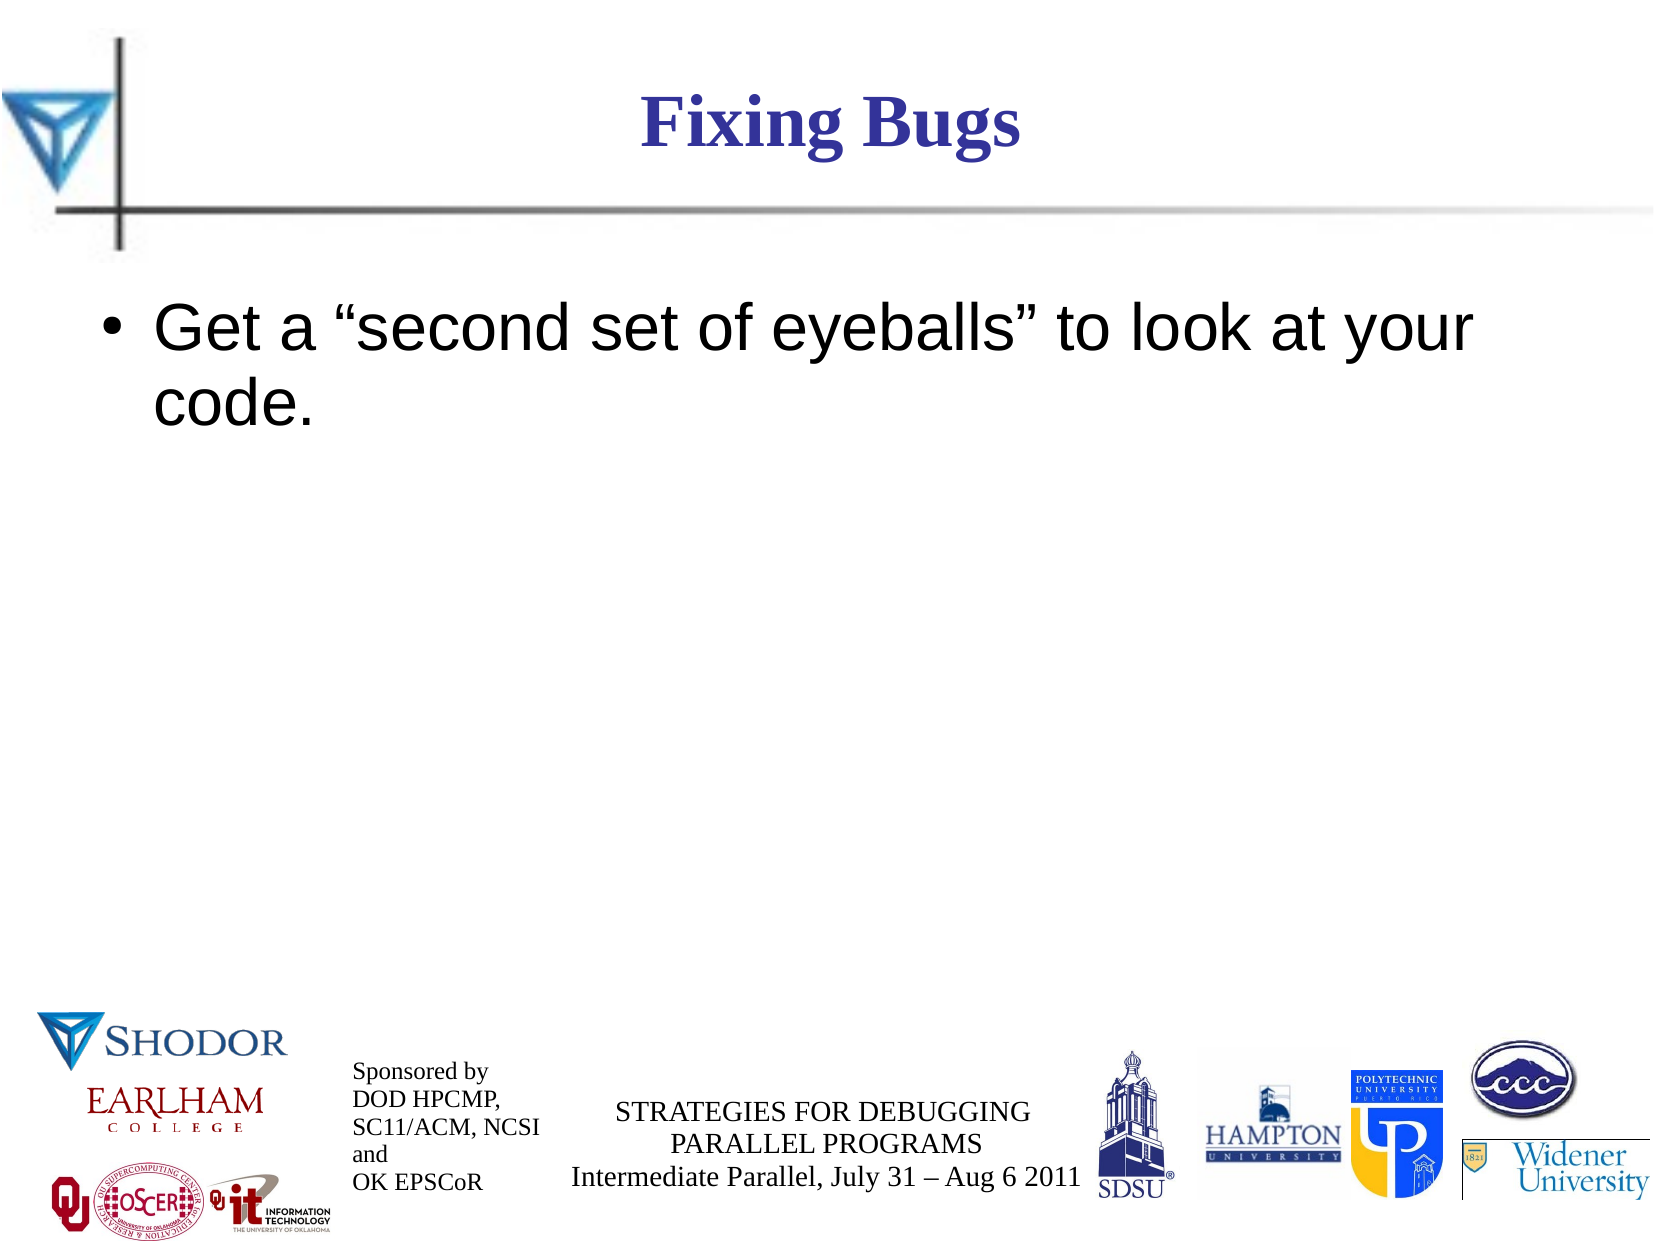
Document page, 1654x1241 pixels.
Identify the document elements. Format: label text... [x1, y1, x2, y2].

picture [50, 1201, 90, 1233]
picture [75, 1031, 82, 1053]
picture [2, 28, 1654, 263]
picture [93, 1201, 338, 1241]
text_box STRATEGIES FOR DEBUGGING PARALLEL PROGRAMS Intermediate Parallel, July 31 – Aug 6 2011 [0, 1088, 1197, 1201]
picture [37, 1012, 82, 1071]
picture [1197, 1126, 1351, 1201]
text_box STRATEGIES FOR DEBUGGING PARALLEL PROGRAMS Intermediate Parallel, July 31 – Aug 6 2011 [1351, 1088, 1654, 1201]
title Fixing Bugs [86, 17, 1576, 226]
list Get a “second set of eyeballs” to look at your code. [82, 290, 1571, 1126]
picture [1571, 1030, 1581, 1088]
